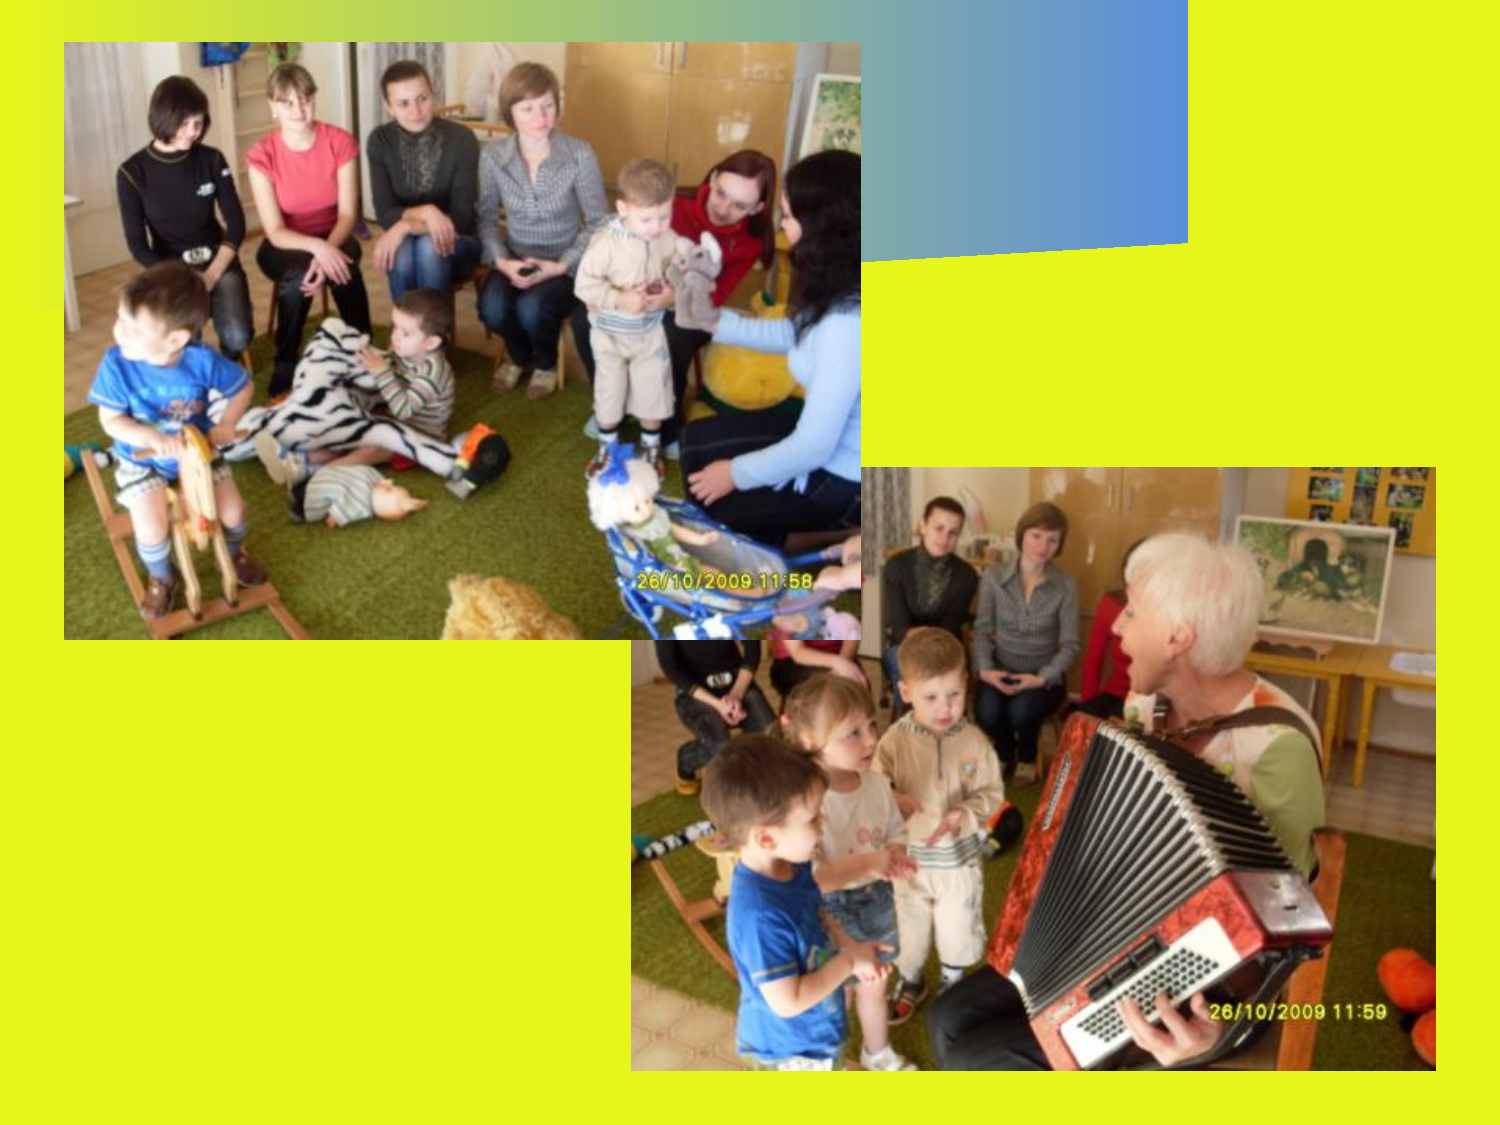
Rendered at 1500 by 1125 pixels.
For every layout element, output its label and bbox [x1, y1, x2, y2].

picture [64, 42, 1436, 1071]
